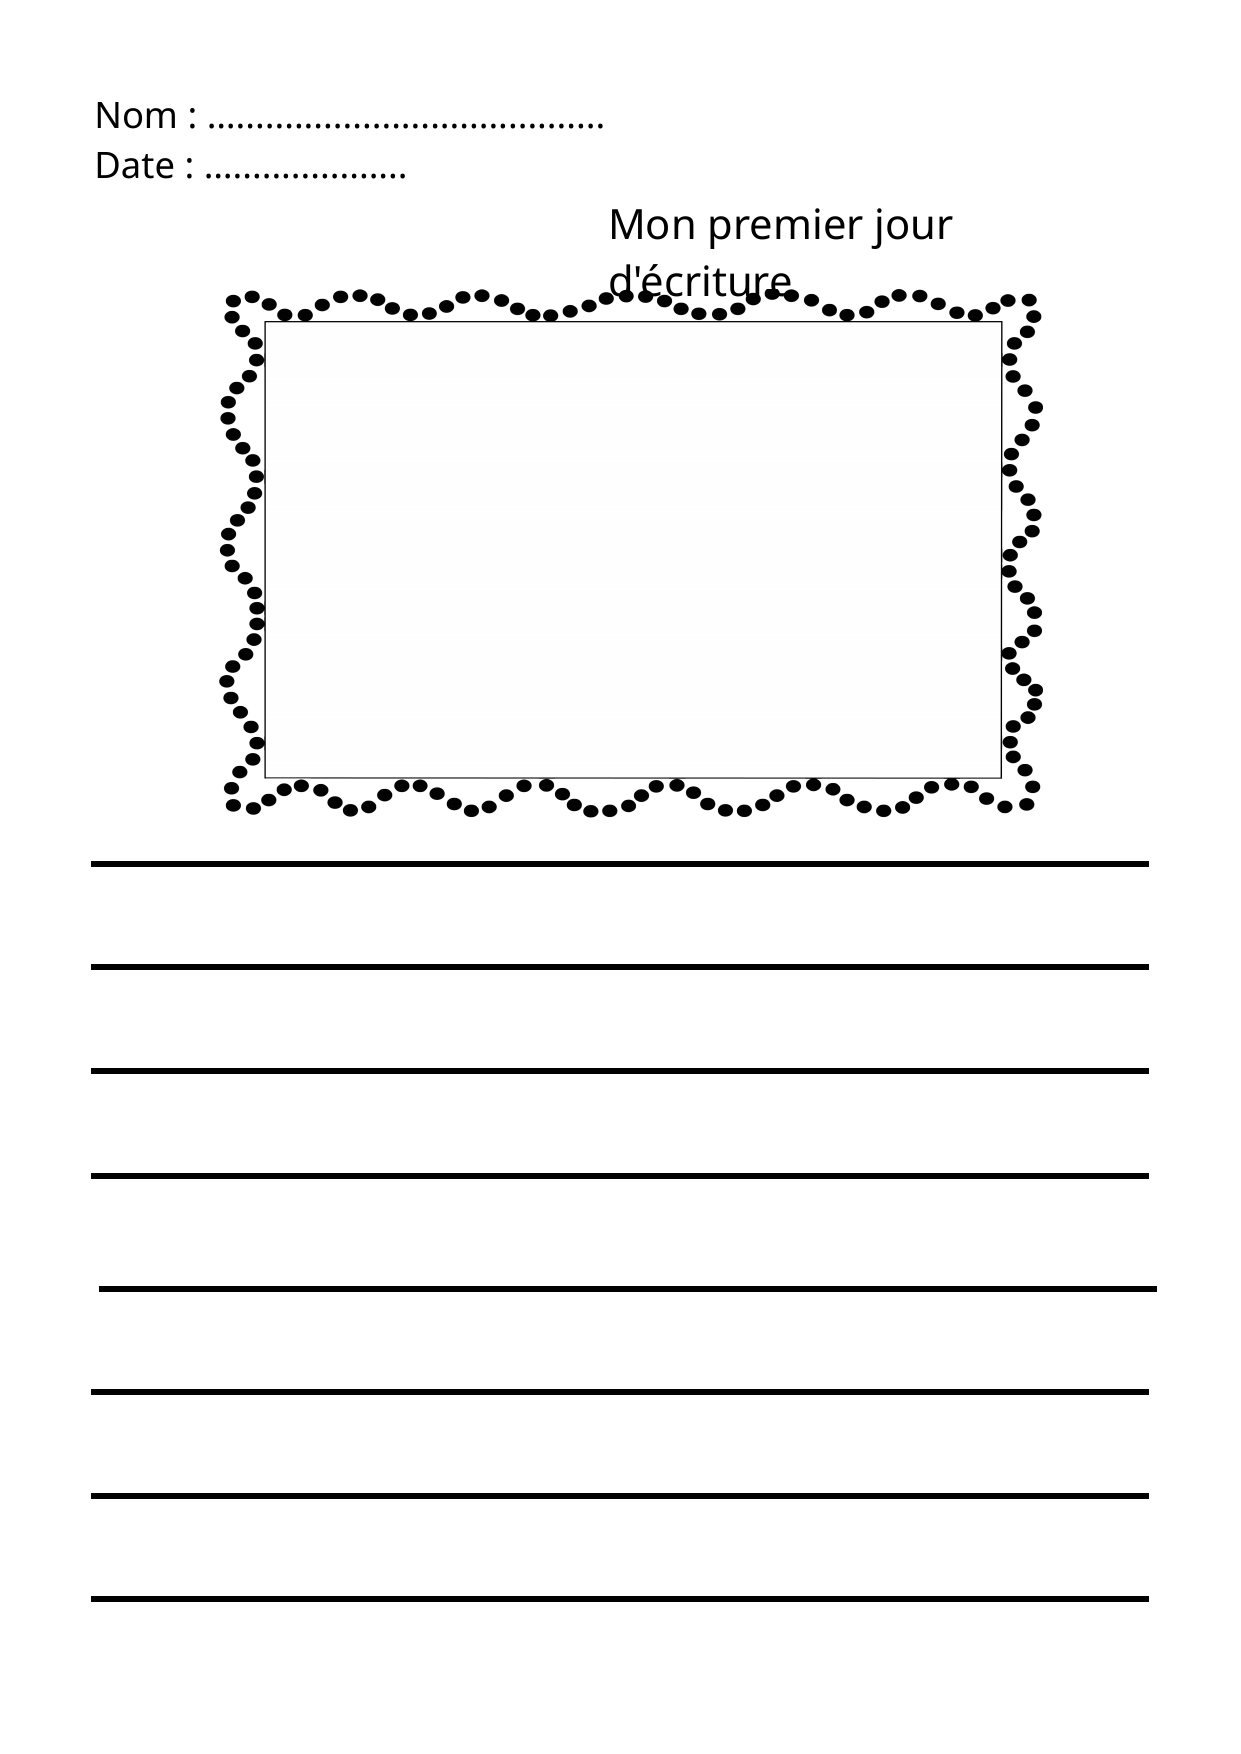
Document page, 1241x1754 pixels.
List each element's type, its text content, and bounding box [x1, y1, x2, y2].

text_box Mon premier jour d'écriture [593, 187, 1158, 257]
text_box Nom : …...................................... Date : ….................. [79, 82, 624, 192]
picture [219, 289, 1043, 818]
